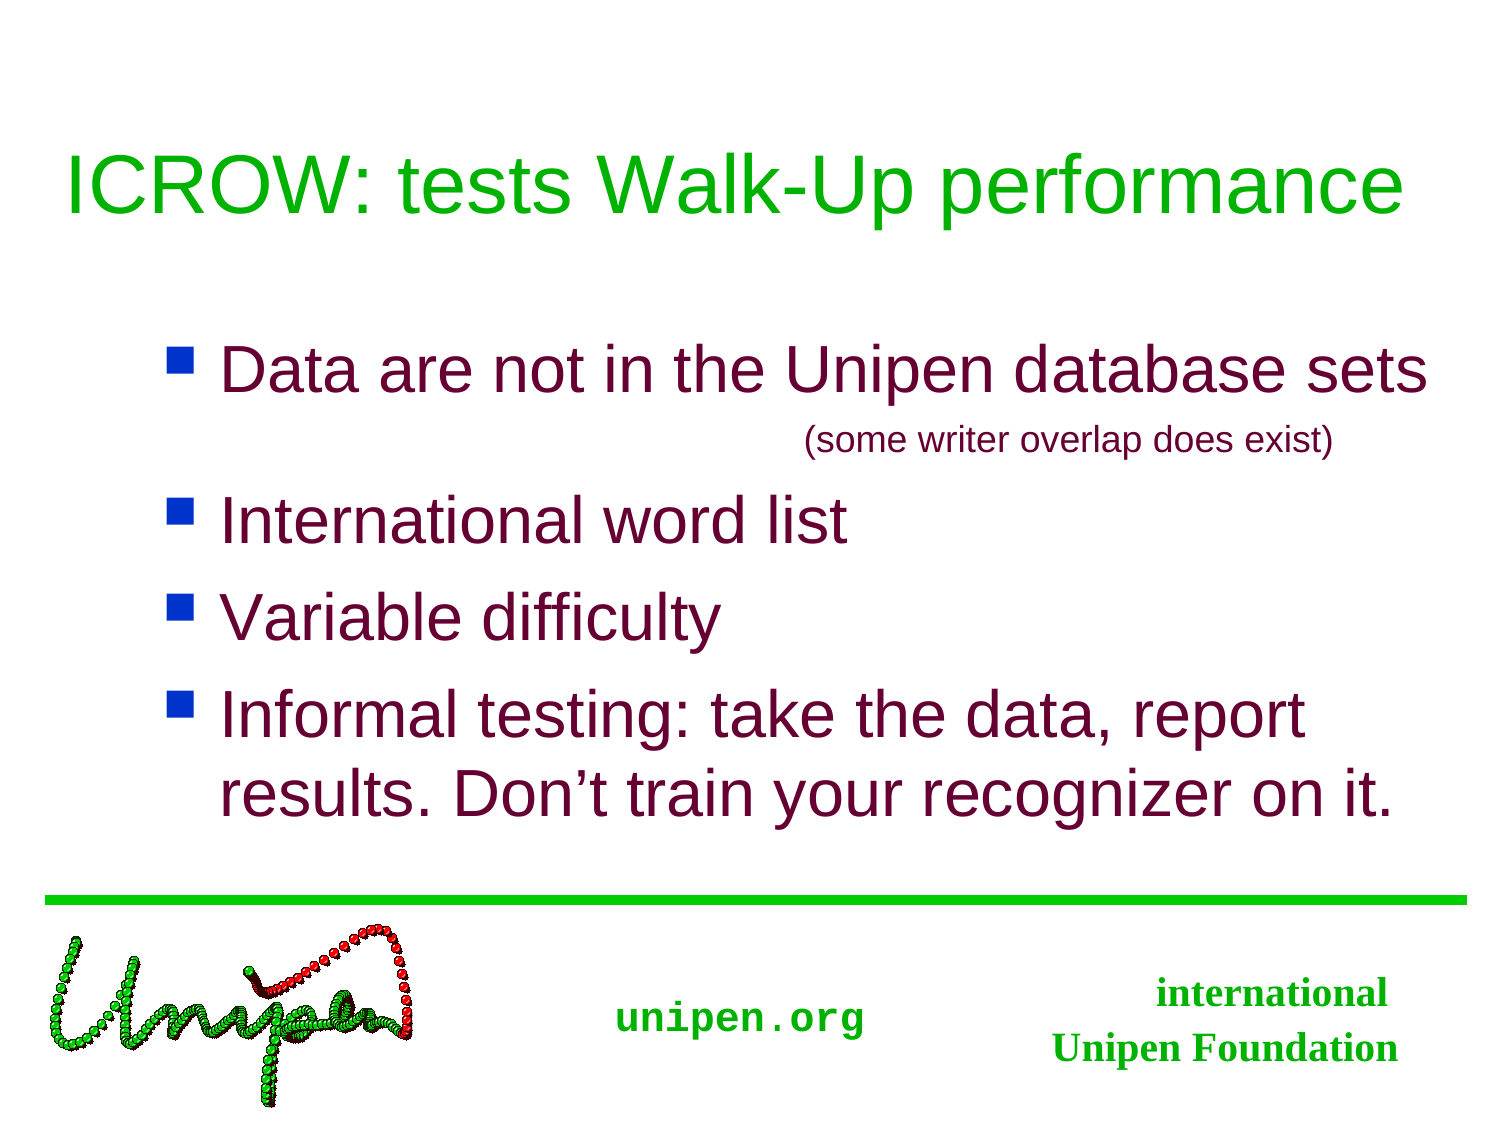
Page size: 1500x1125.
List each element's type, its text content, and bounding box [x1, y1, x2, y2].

list Data are not in the Unipen database sets (some writer overlap does exist) International word list Variable difficulty Informal testing: take the data, report results. Don’t train your recognizer on it. [148, 318, 1463, 994]
picture [50, 924, 413, 1108]
title ICROW: tests Walk-Up performance [49, 122, 1467, 238]
